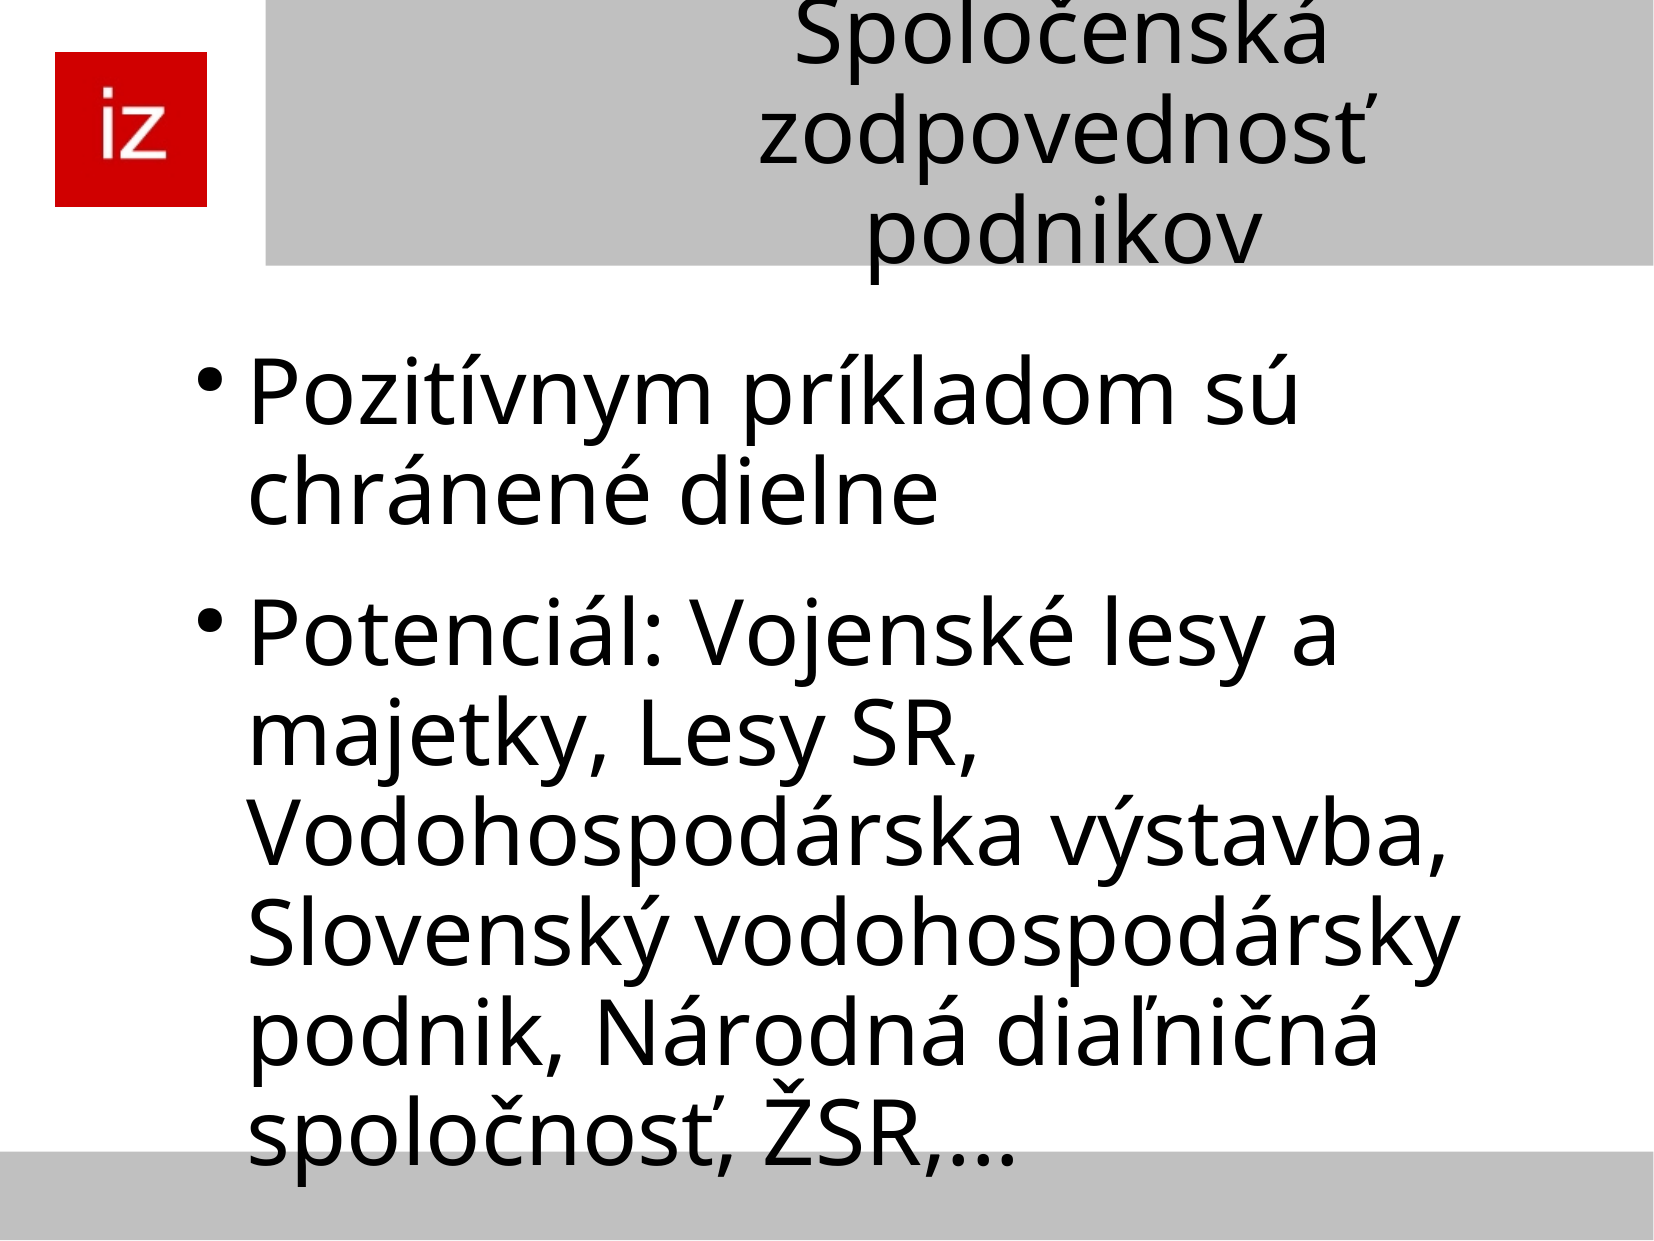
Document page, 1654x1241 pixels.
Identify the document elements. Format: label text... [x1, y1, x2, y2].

title Spoločenská zodpovednosť podnikov [561, 29, 1565, 237]
list Pozitívnym príkladom sú chránené dielne Potenciál: Vojenské lesy a majetky, Lesy SR, Vodohospodárska výstavba, Slovenský vodohospodársky podnik, Národná diaľničná spoločnosť, ŽSR,... [121, 344, 1533, 1126]
picture [55, 52, 207, 207]
